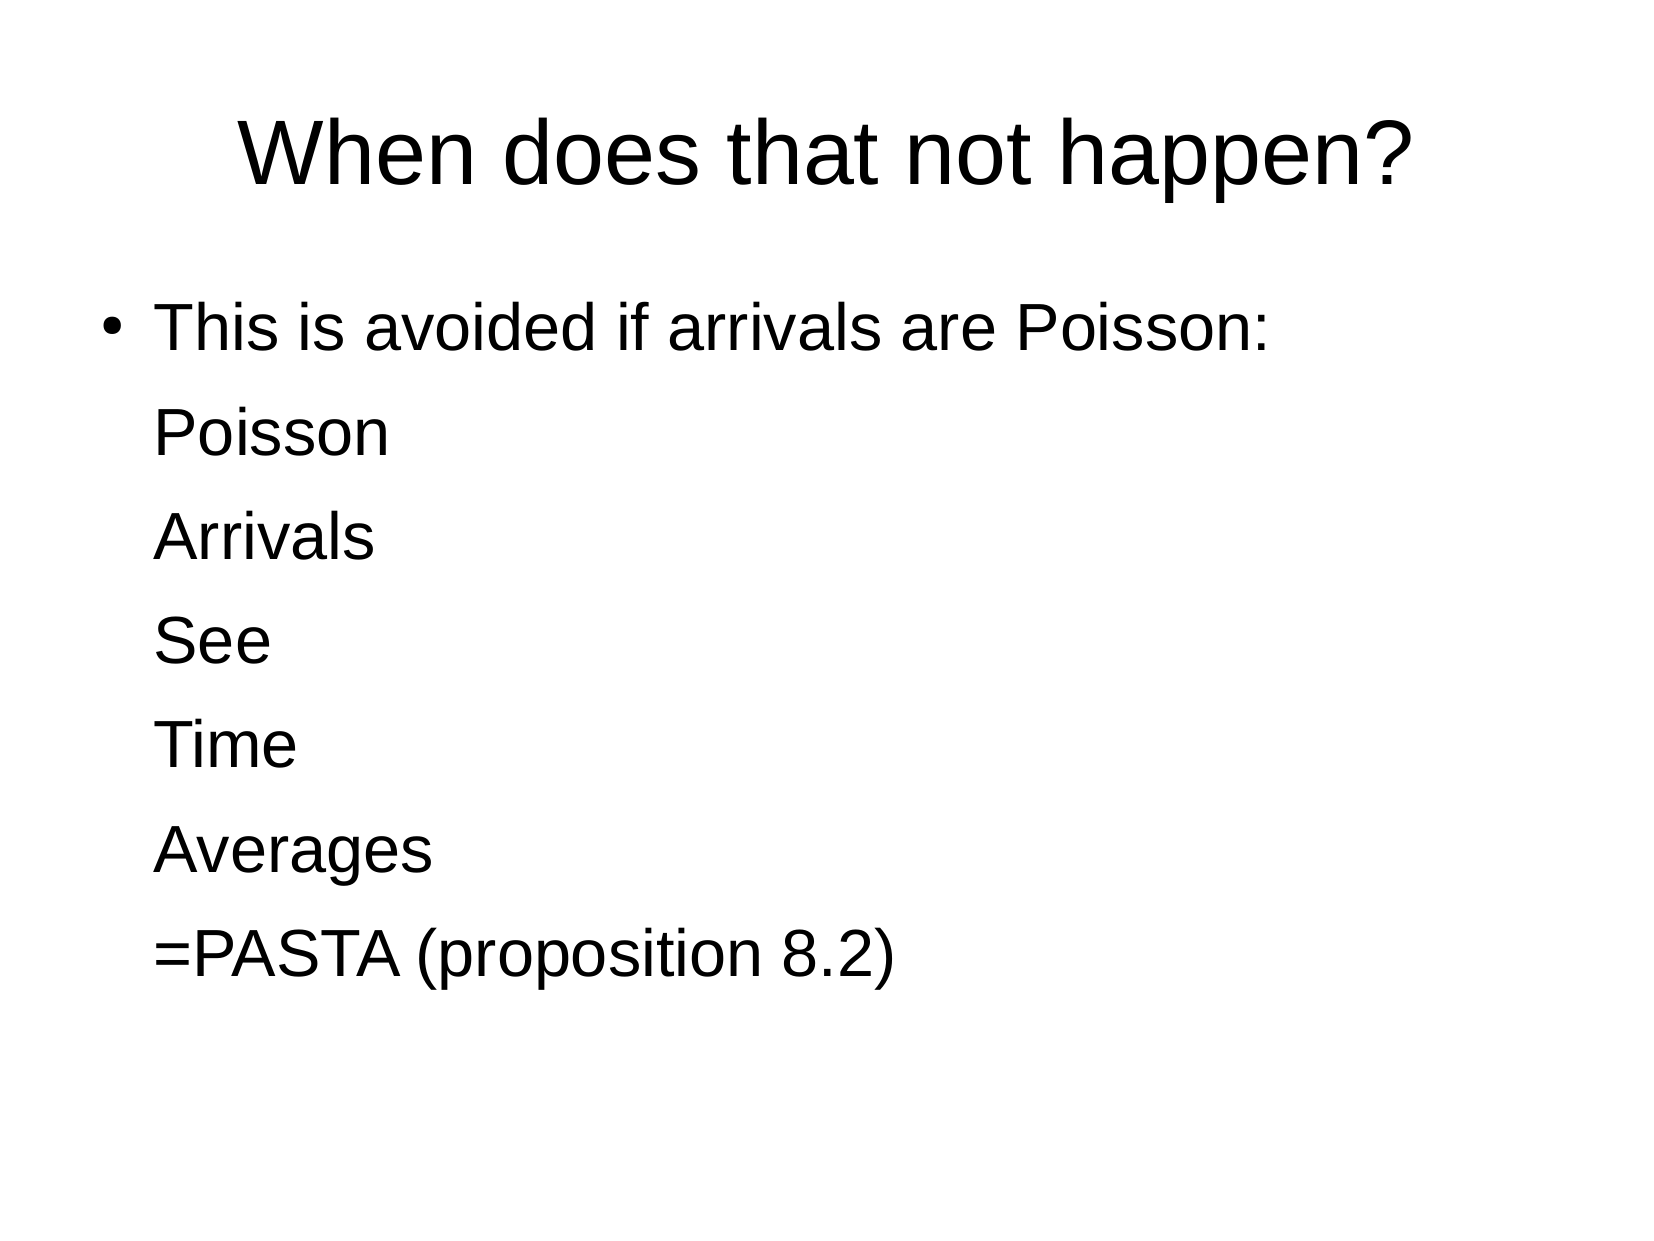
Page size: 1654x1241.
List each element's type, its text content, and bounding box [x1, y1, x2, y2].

title When does that not happen? [82, 56, 1571, 250]
list This is avoided if arrivals are Poisson: Poisson Arrivals See Time Averages =PASTA (proposition 8.2) [82, 290, 1571, 1109]
